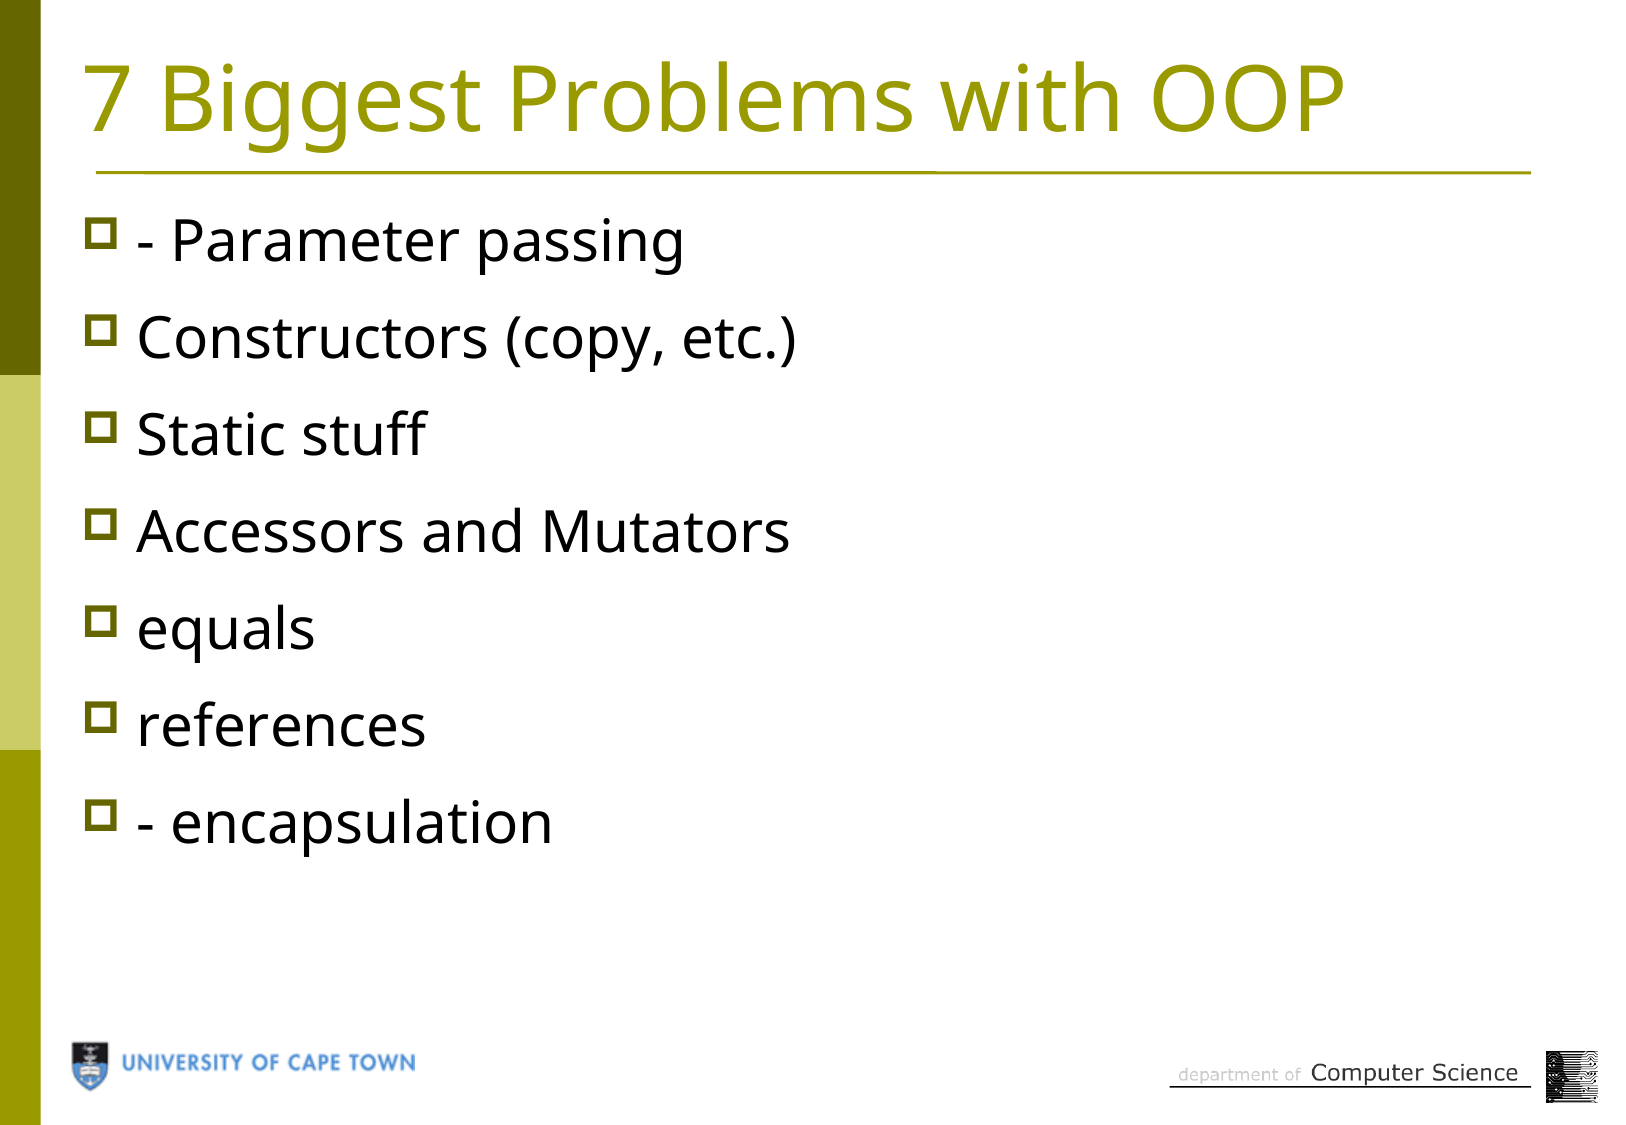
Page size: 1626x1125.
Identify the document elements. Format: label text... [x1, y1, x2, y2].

picture [1169, 1043, 1532, 1091]
picture [61, 1024, 415, 1103]
title 7 Biggest Problems with OOP [81, 36, 1543, 165]
picture [1546, 1051, 1598, 1103]
list - Parameter passing Constructors (copy, etc.) Static stuff Accessors and Mutators equals references - encapsulation [81, 196, 1543, 991]
